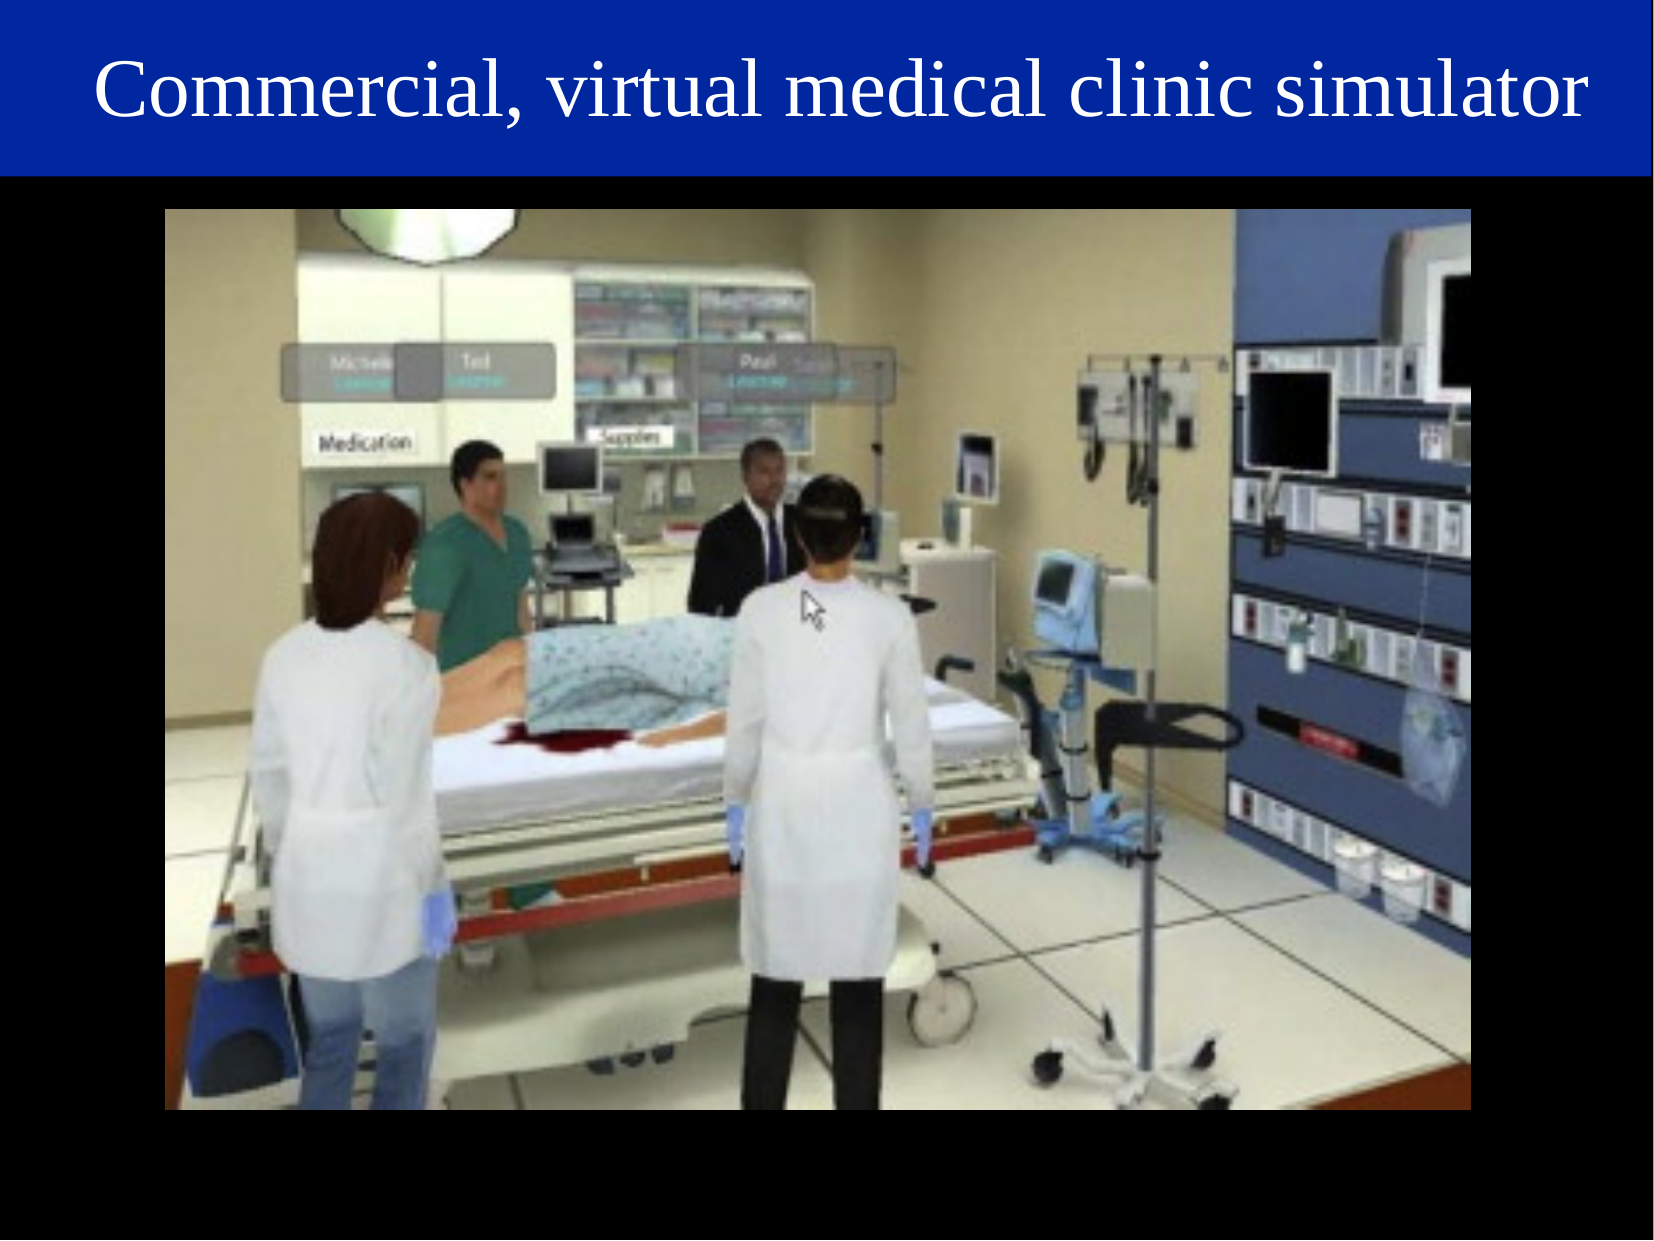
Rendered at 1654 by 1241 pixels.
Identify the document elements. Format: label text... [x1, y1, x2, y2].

picture [165, 209, 1471, 1111]
title Commercial, virtual medical clinic simulator [2, 0, 1654, 178]
